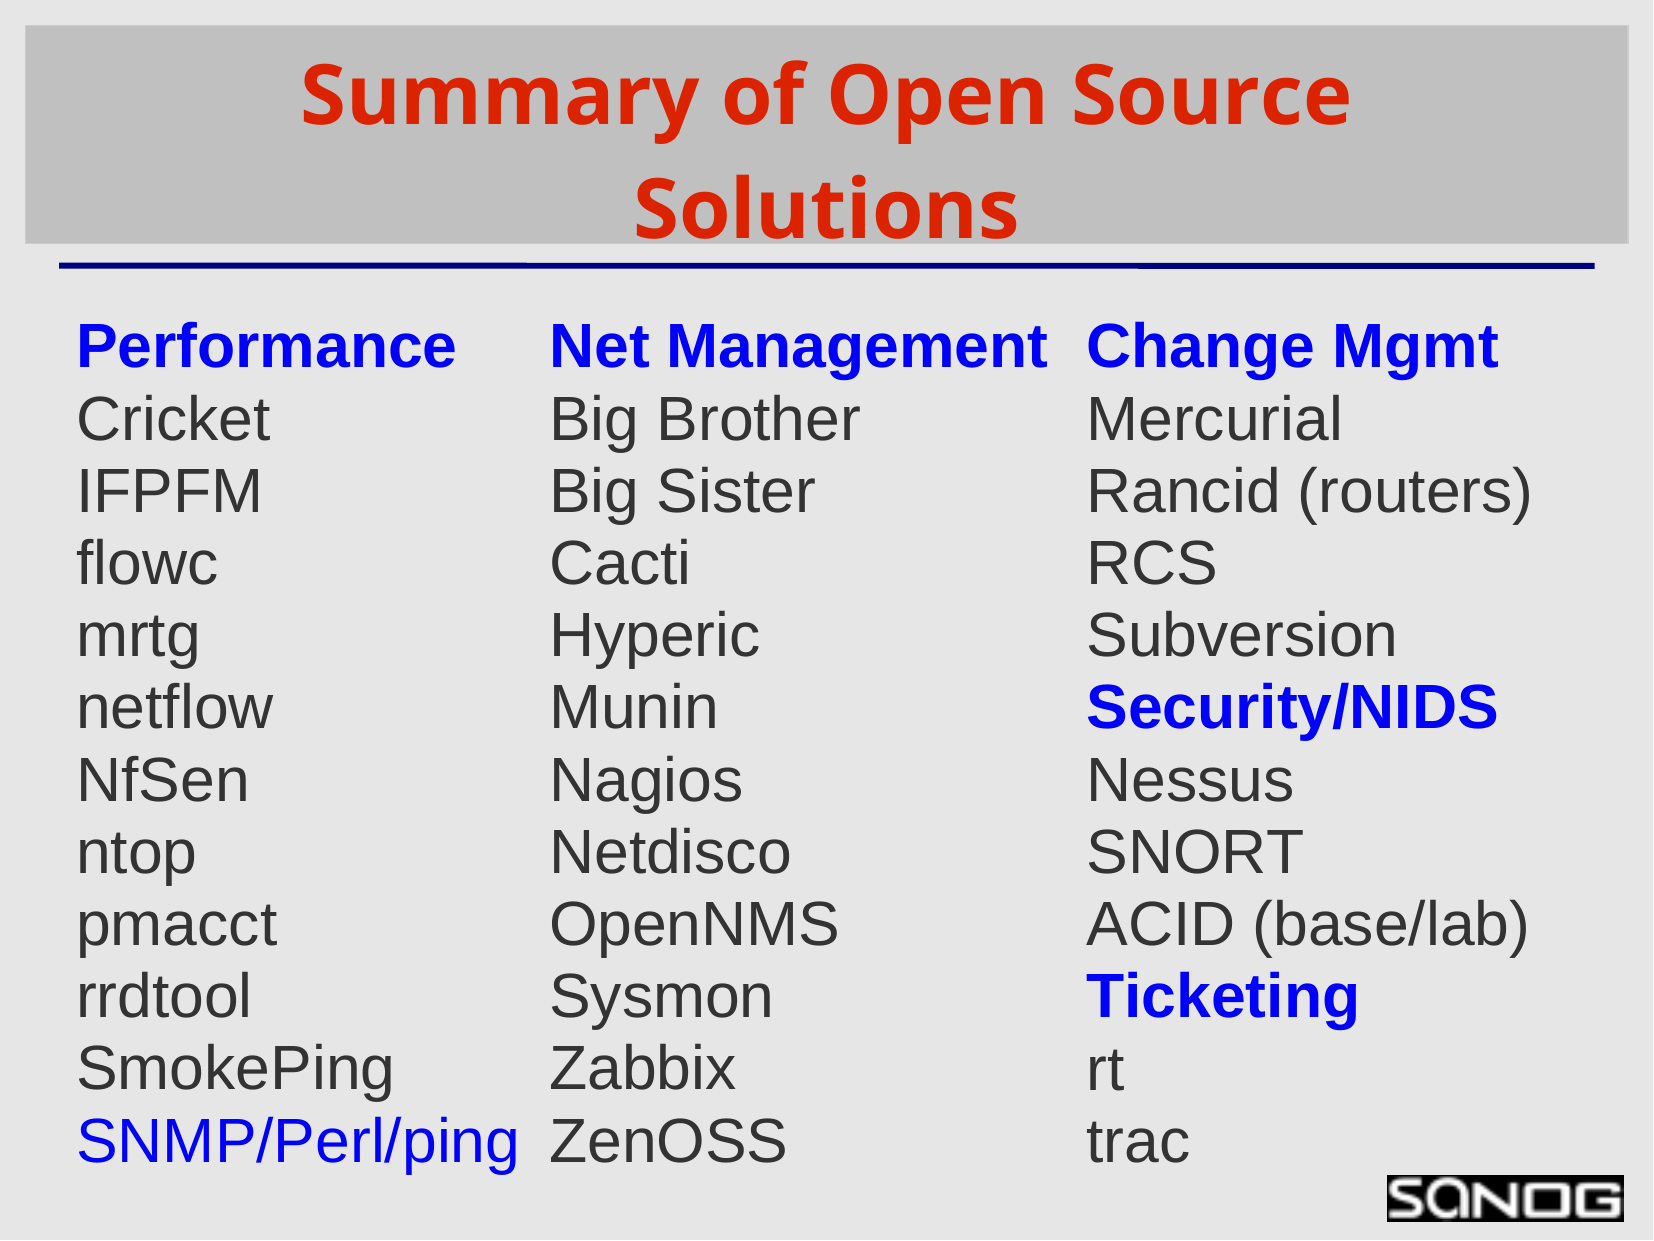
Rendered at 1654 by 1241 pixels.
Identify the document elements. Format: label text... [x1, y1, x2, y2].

picture [1387, 1175, 1624, 1222]
list Net Management Big Brother Big Sister Cacti Hyperic Munin Nagios Netdisco OpenNMS Sysmon Zabbix ZenOSS [531, 322, 1063, 1187]
list Change Mgmt Mercurial Rancid (routers) RCS Subversion Security/NIDS Nessus SNORT ACID (base/lab) Ticketing rt trac [1069, 322, 1601, 1187]
list Performance Cricket IFPFM flowc mrtg netflow NfSen ntop pmacct rrdtool SmokePing SNMP/Perl/ping [59, 322, 531, 1187]
title Summary of Open Source Solutions [121, 46, 1532, 253]
